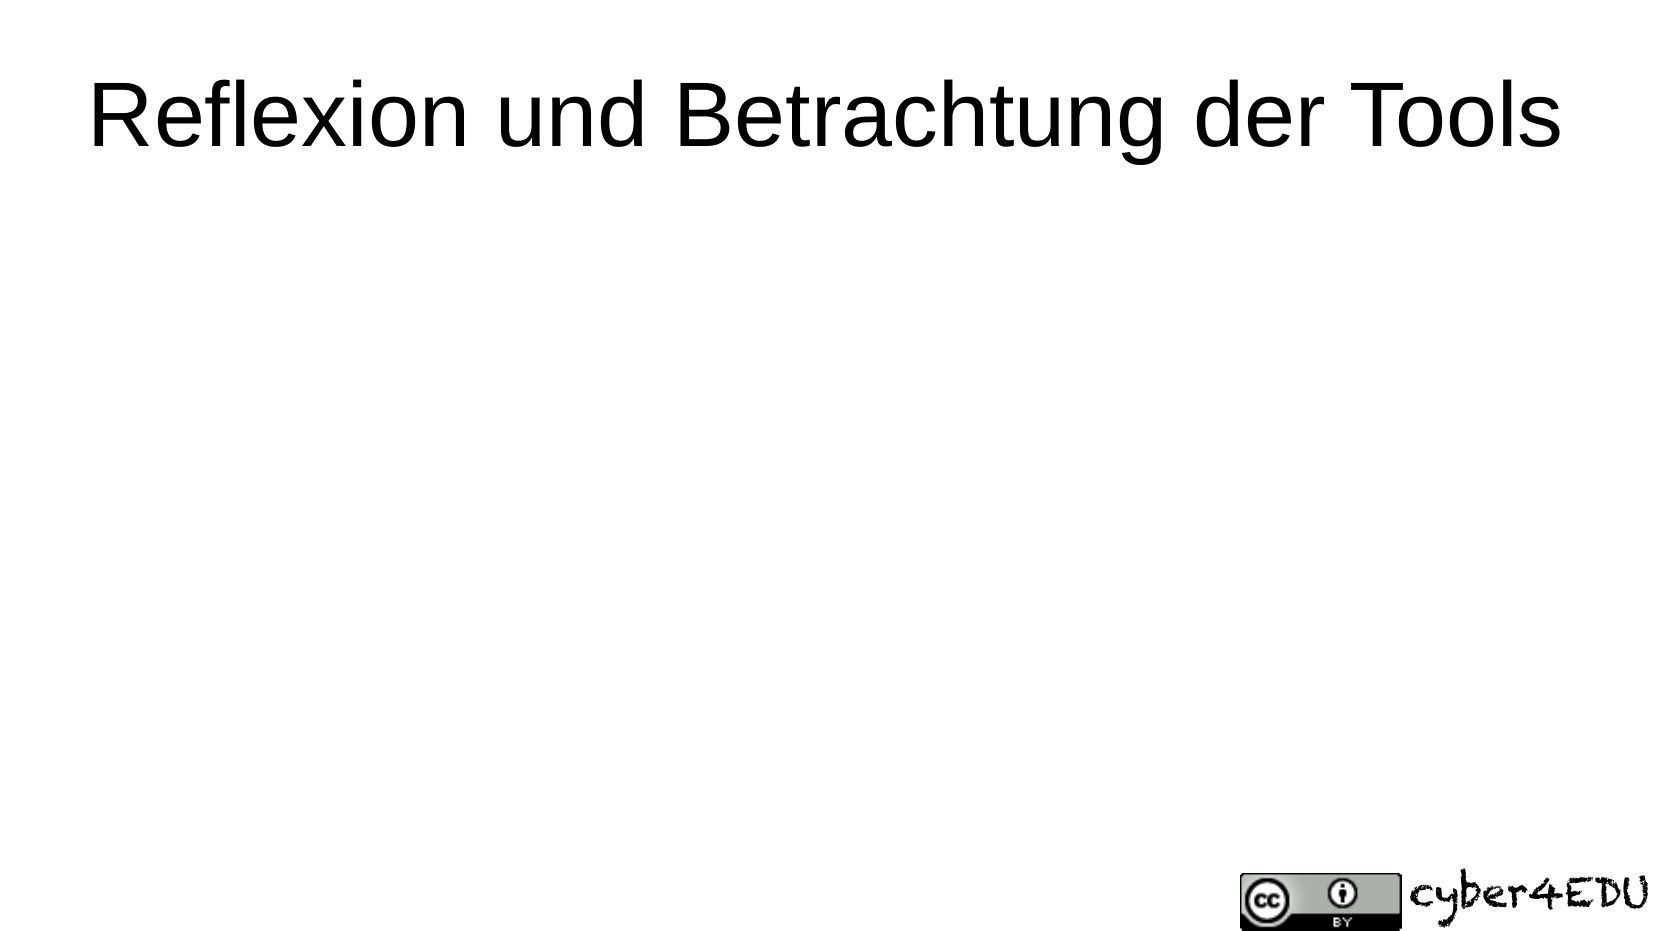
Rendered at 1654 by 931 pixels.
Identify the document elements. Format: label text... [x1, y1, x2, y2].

title Reflexion und Betrachtung der Tools [82, 37, 1571, 193]
picture [1240, 873, 1402, 931]
picture [1410, 868, 1648, 928]
